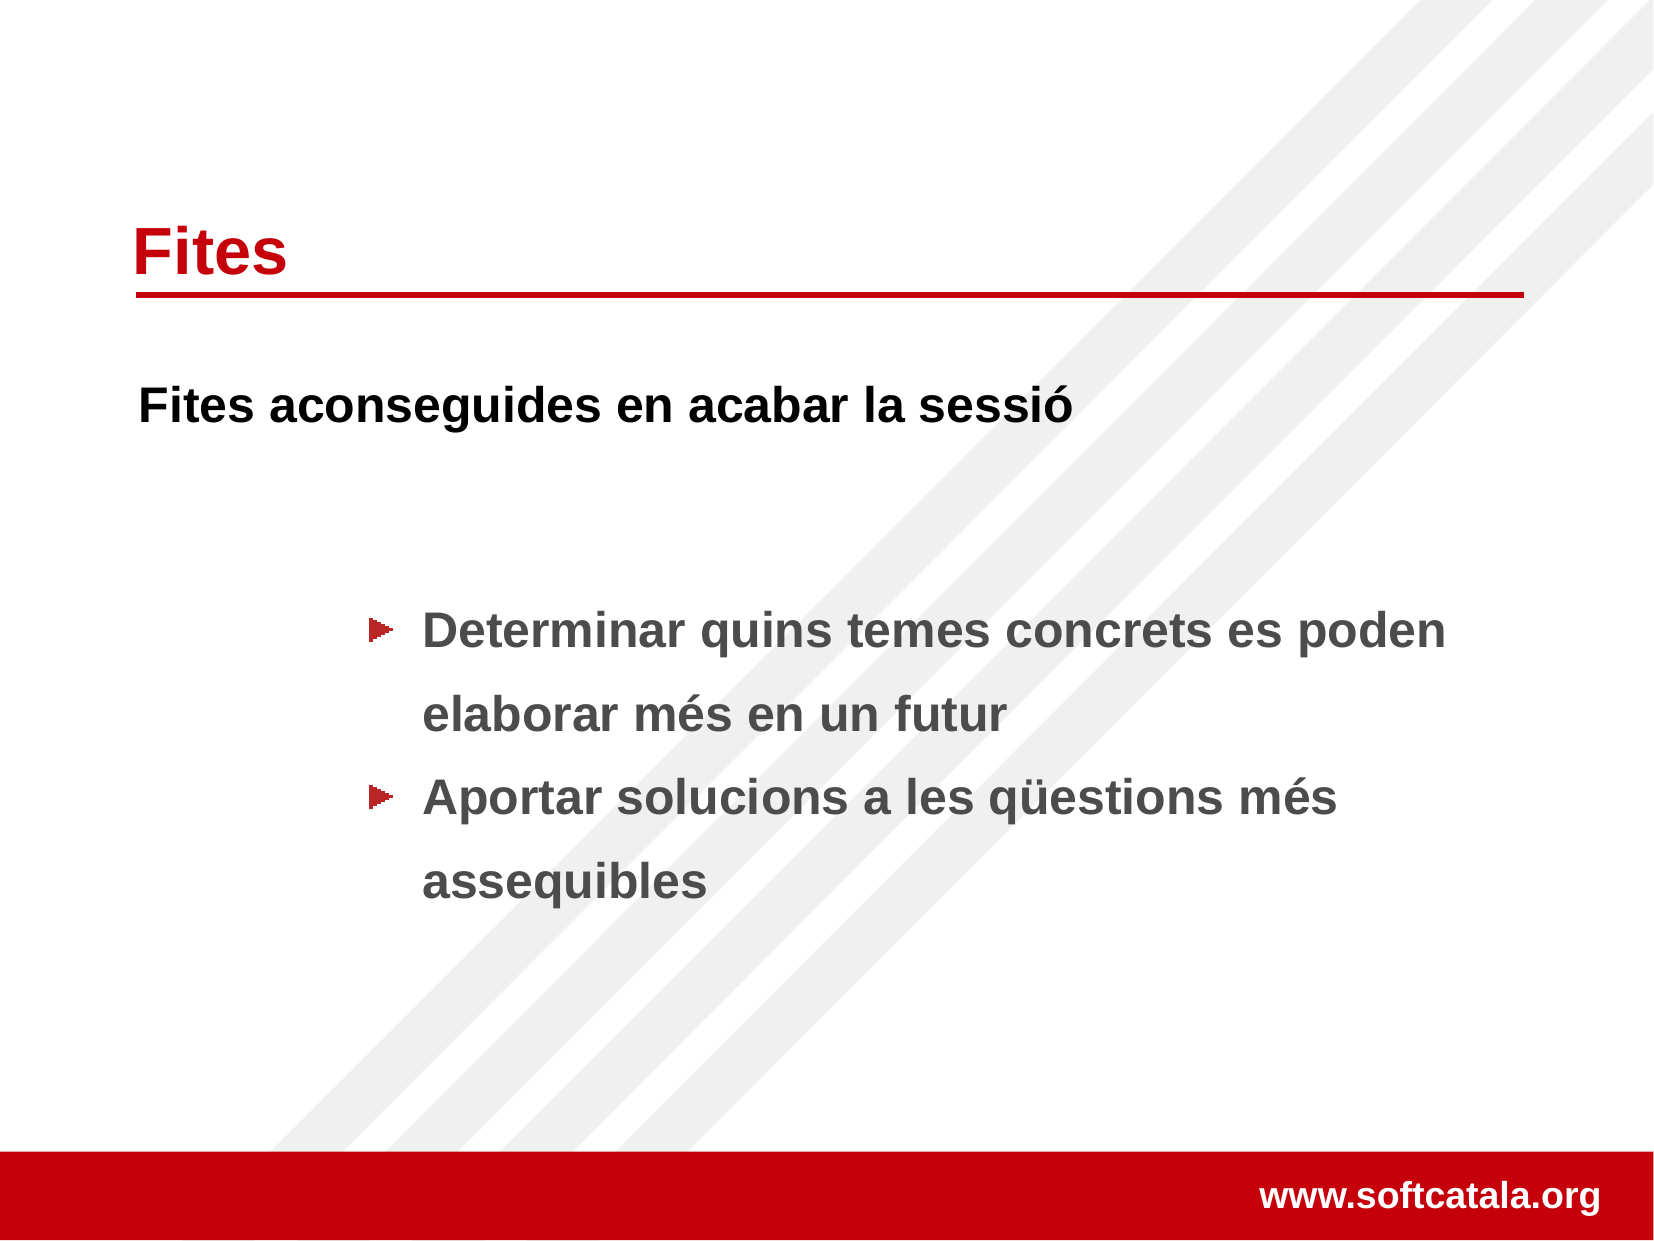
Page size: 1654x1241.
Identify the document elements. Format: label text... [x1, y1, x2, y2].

text_box Fites aconseguides en acabar la sessió [124, 342, 1482, 433]
text_box www.softcatala.org [0, 1151, 1654, 1241]
picture [0, 0, 1654, 1151]
text_box Fites [118, 206, 1501, 297]
text_box Determinar quins temes concrets es poden elaborar més en un futur Aportar solucions a les qüestions més assequibles [118, 566, 1501, 972]
